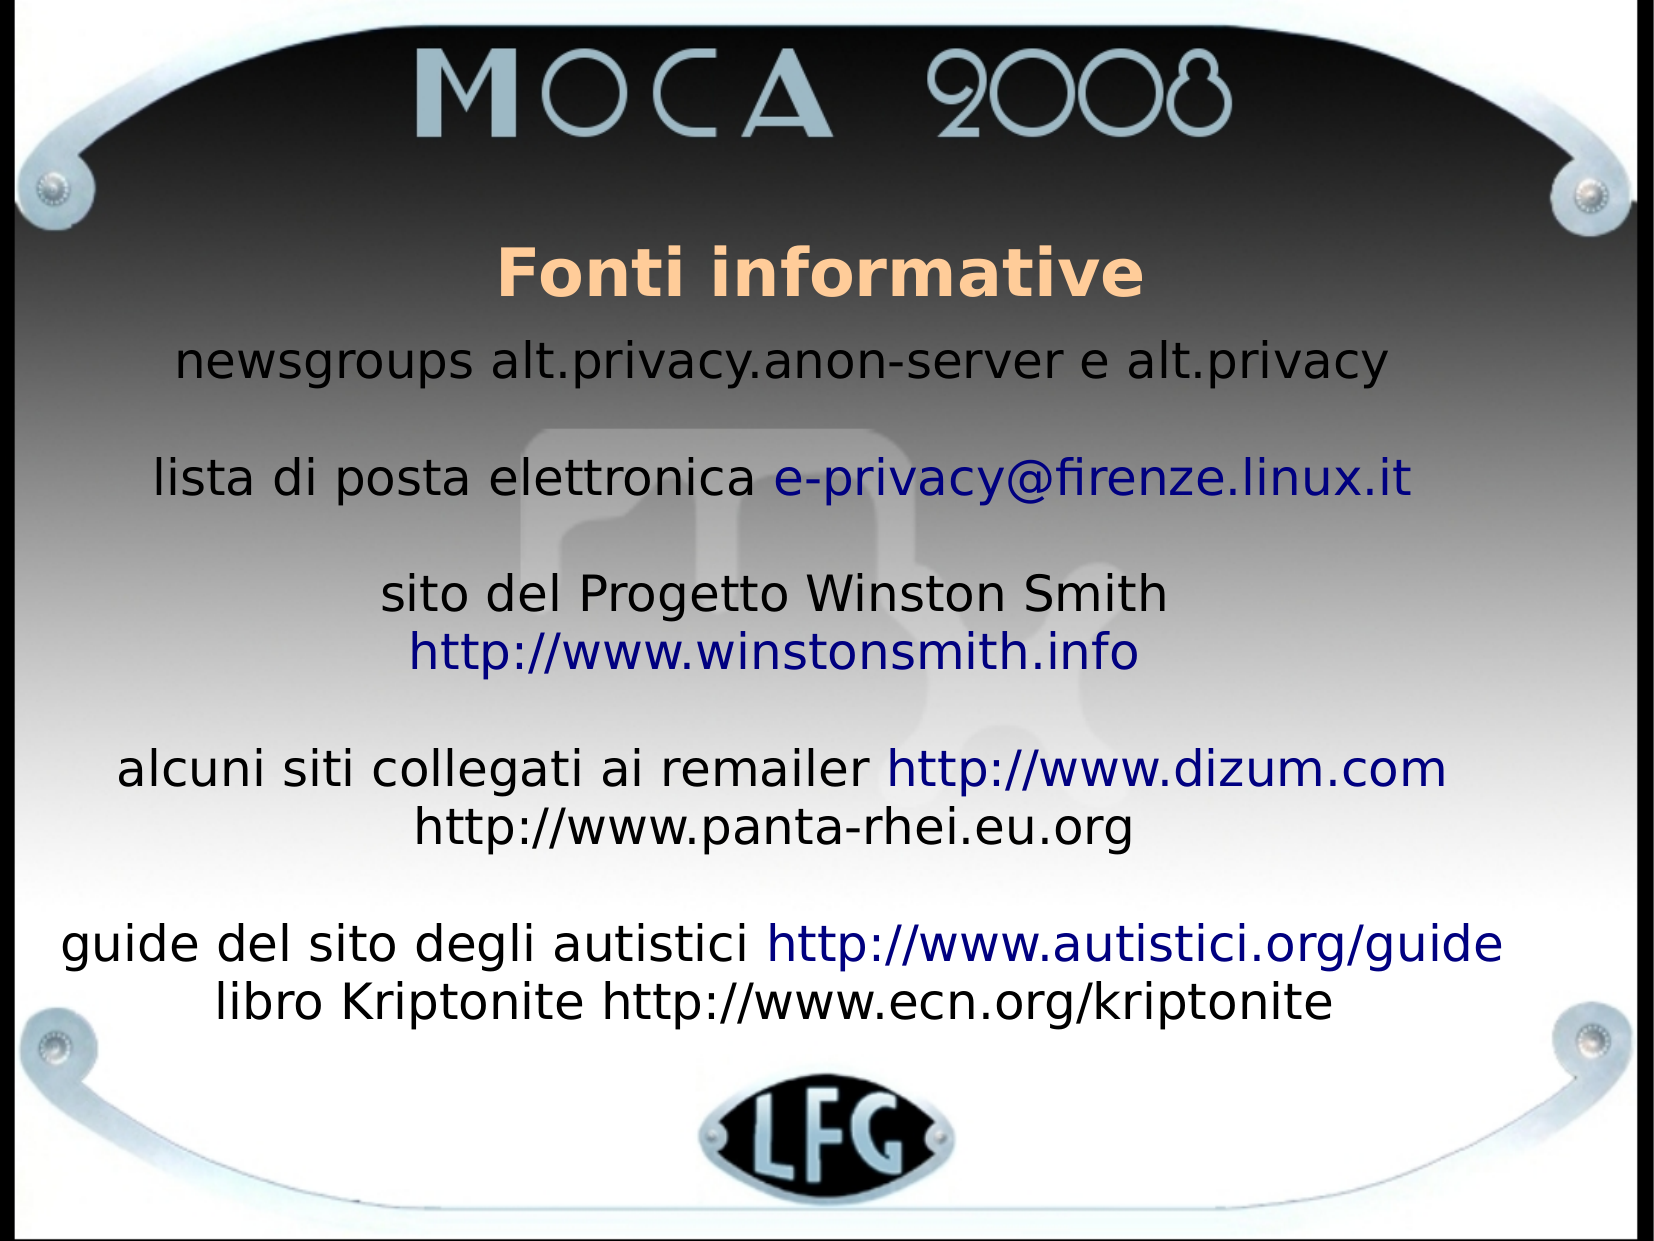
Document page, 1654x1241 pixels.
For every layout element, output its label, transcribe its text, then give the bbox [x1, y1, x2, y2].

text_box newsgroups alt.privacy.anon-server e alt.privacy lista di posta elettronica e-privacy@firenze.linux.it sito del Progetto Winston Smith http://www.winstonsmith.info alcuni siti collegati ai remailer http://www.dizum.com http://www.panta-rhei.eu.org guide del sito degli autistici http://www.autistici.org/guidelibro Kriptonite http://www.ecn.org/kriptonite [29, 324, 1595, 1039]
title Fonti informative [76, 169, 1565, 324]
picture [0, 0, 1654, 1241]
